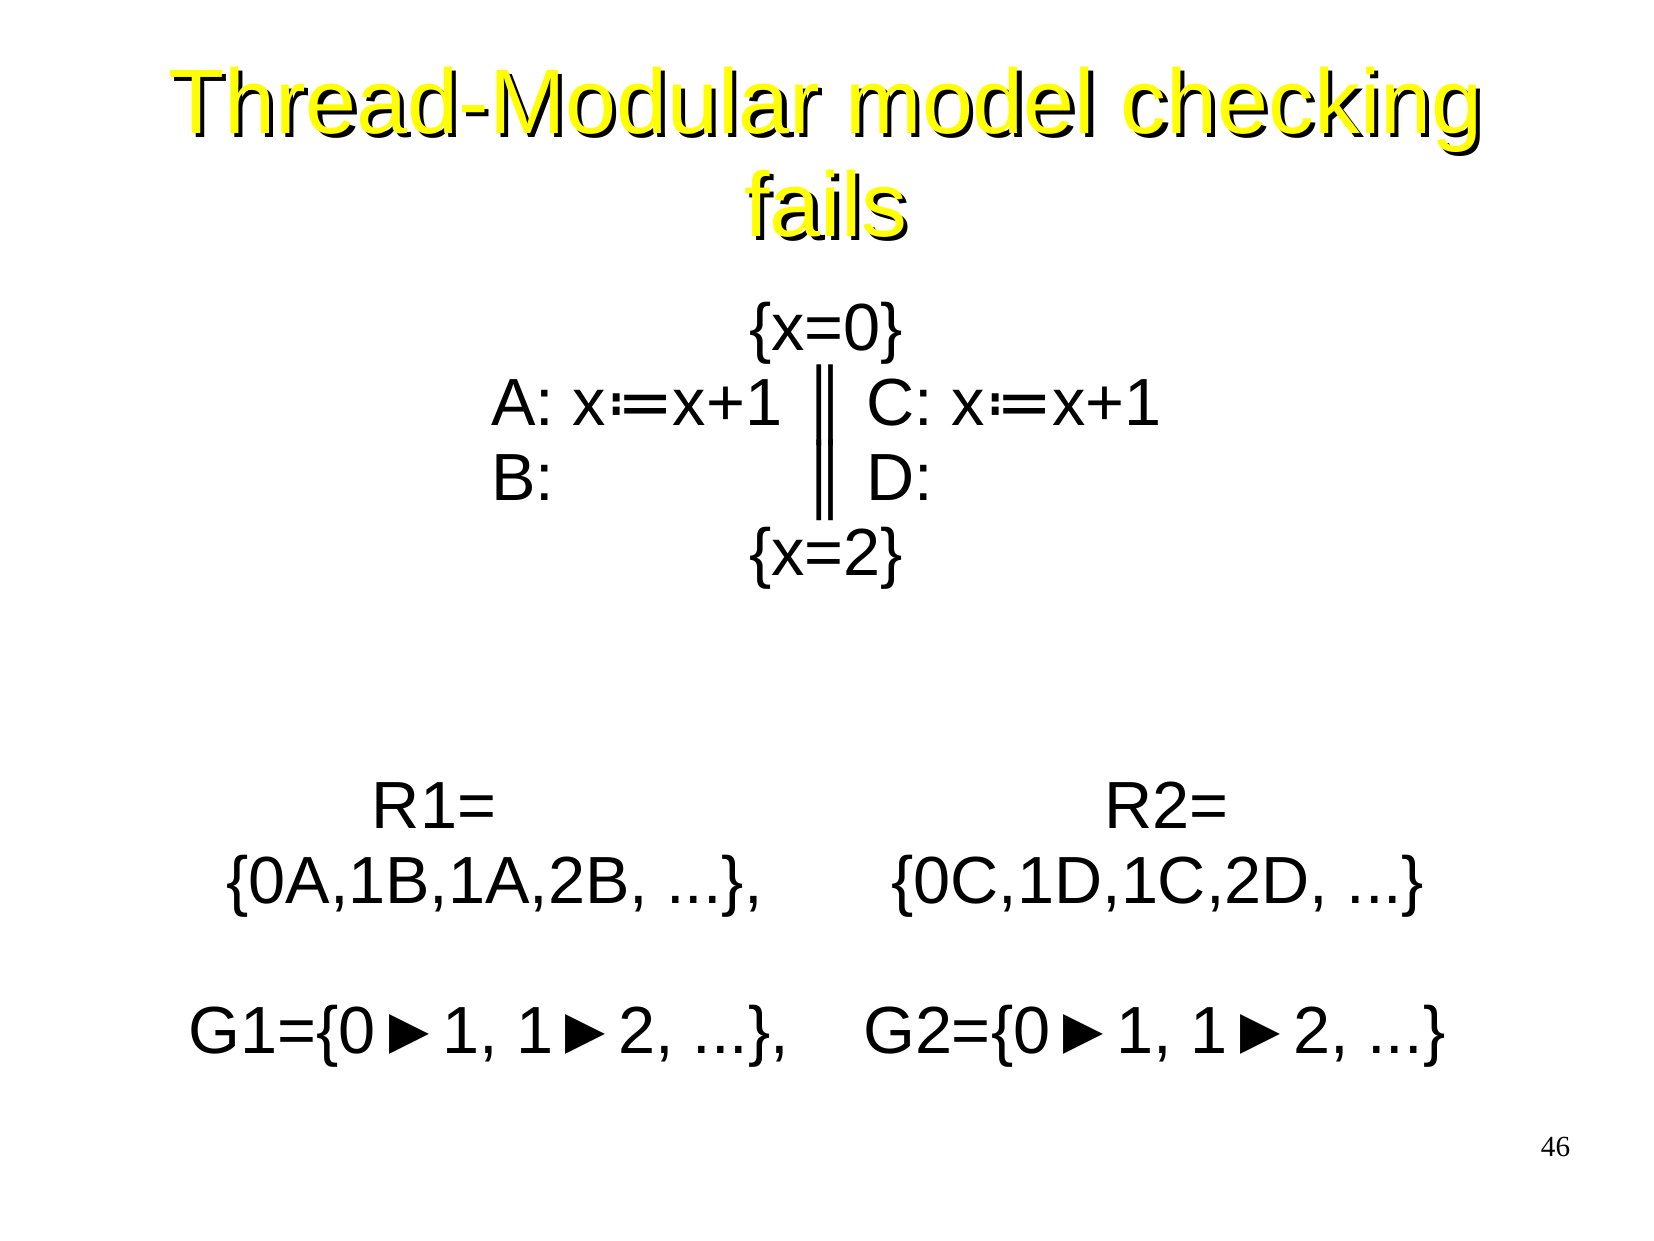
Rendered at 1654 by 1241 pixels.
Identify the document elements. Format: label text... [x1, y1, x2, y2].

list {x=0} A: x≔x+1 ║ C: x≔x+1 B: ║ D: {x=2} R1= R2= {0A,1B,1A,2B, ...}, {0C,1D,1C,2D, ...} G1={0►1, 1►2, ...}, G2={0►1, 1►2, ...} [82, 290, 1571, 1109]
title Thread-Modular model checking fails [82, 50, 1571, 256]
